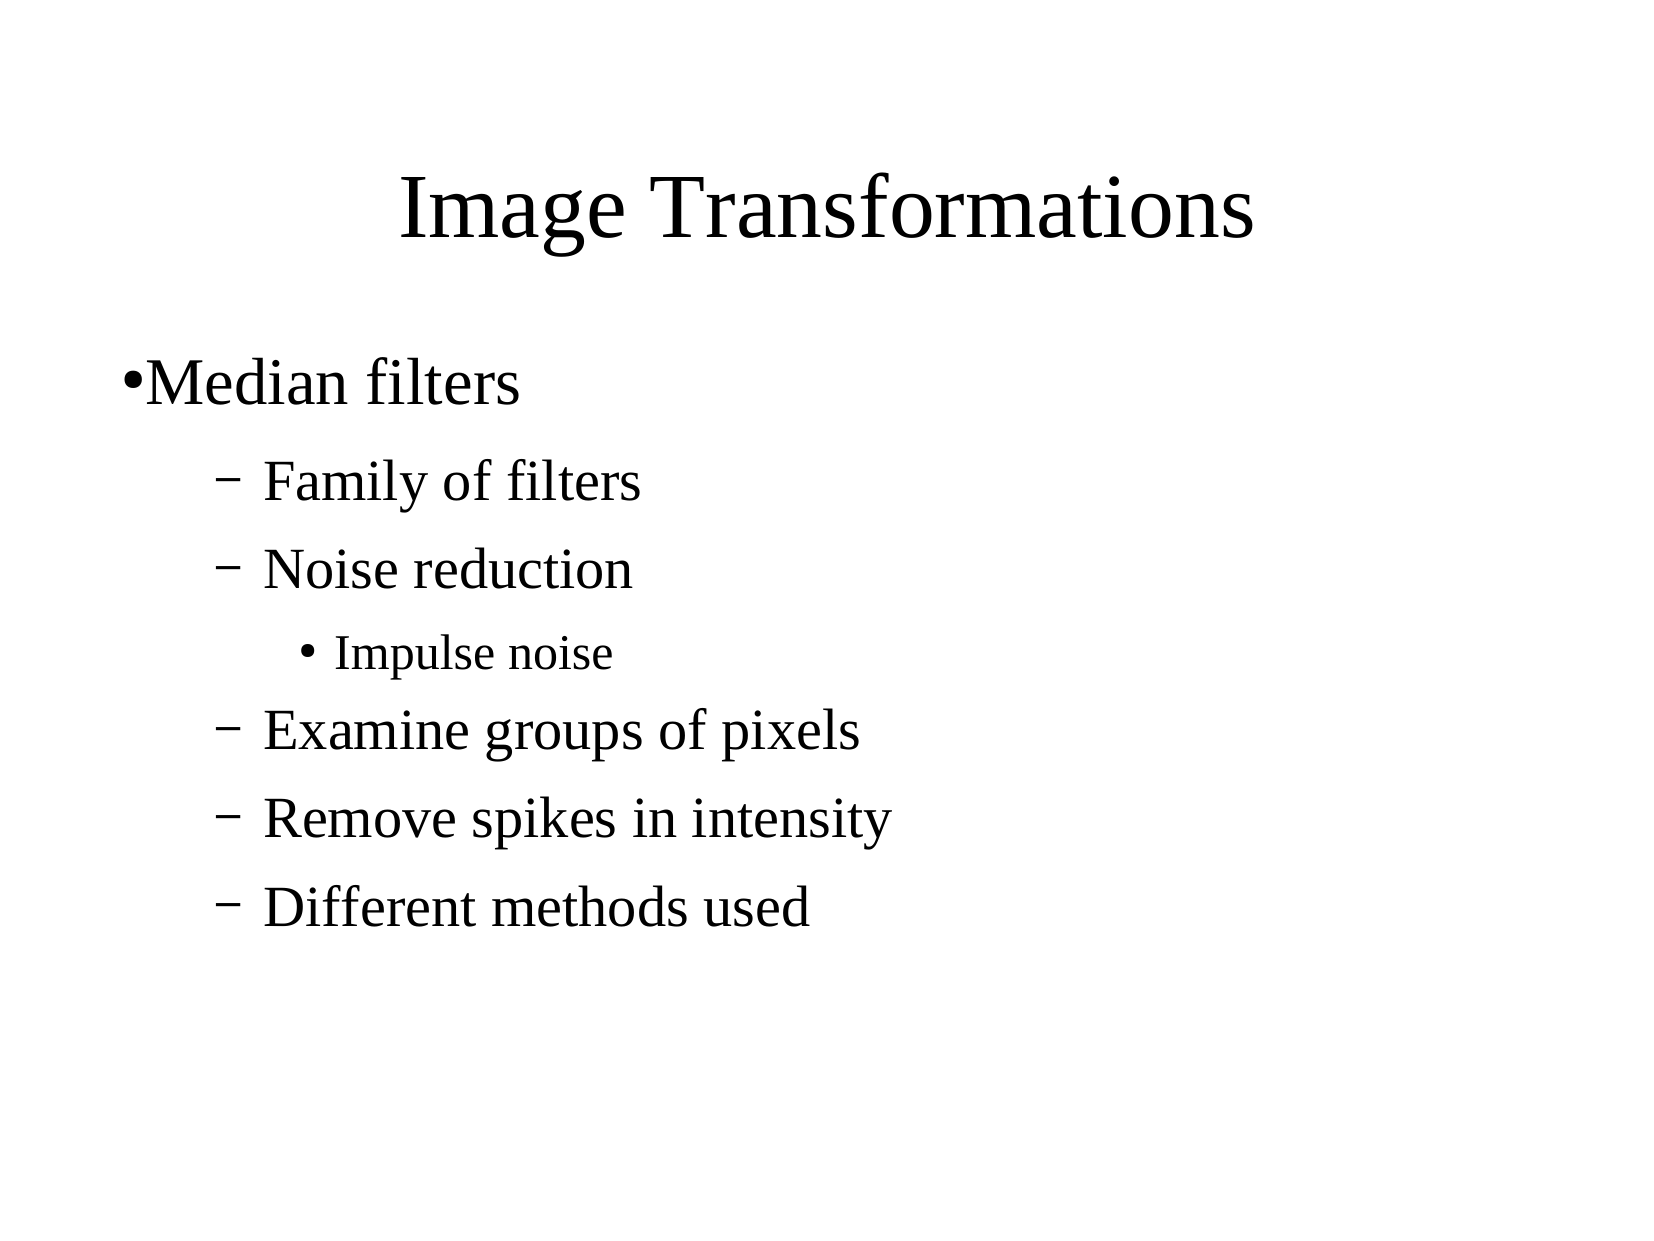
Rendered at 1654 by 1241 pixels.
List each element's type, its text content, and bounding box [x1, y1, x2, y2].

list Median filters Family of filters Noise reduction Impulse noise Examine groups of pixels Remove spikes in intensity Different methods used [121, 344, 1534, 1127]
title Image Transformations [121, 102, 1534, 311]
